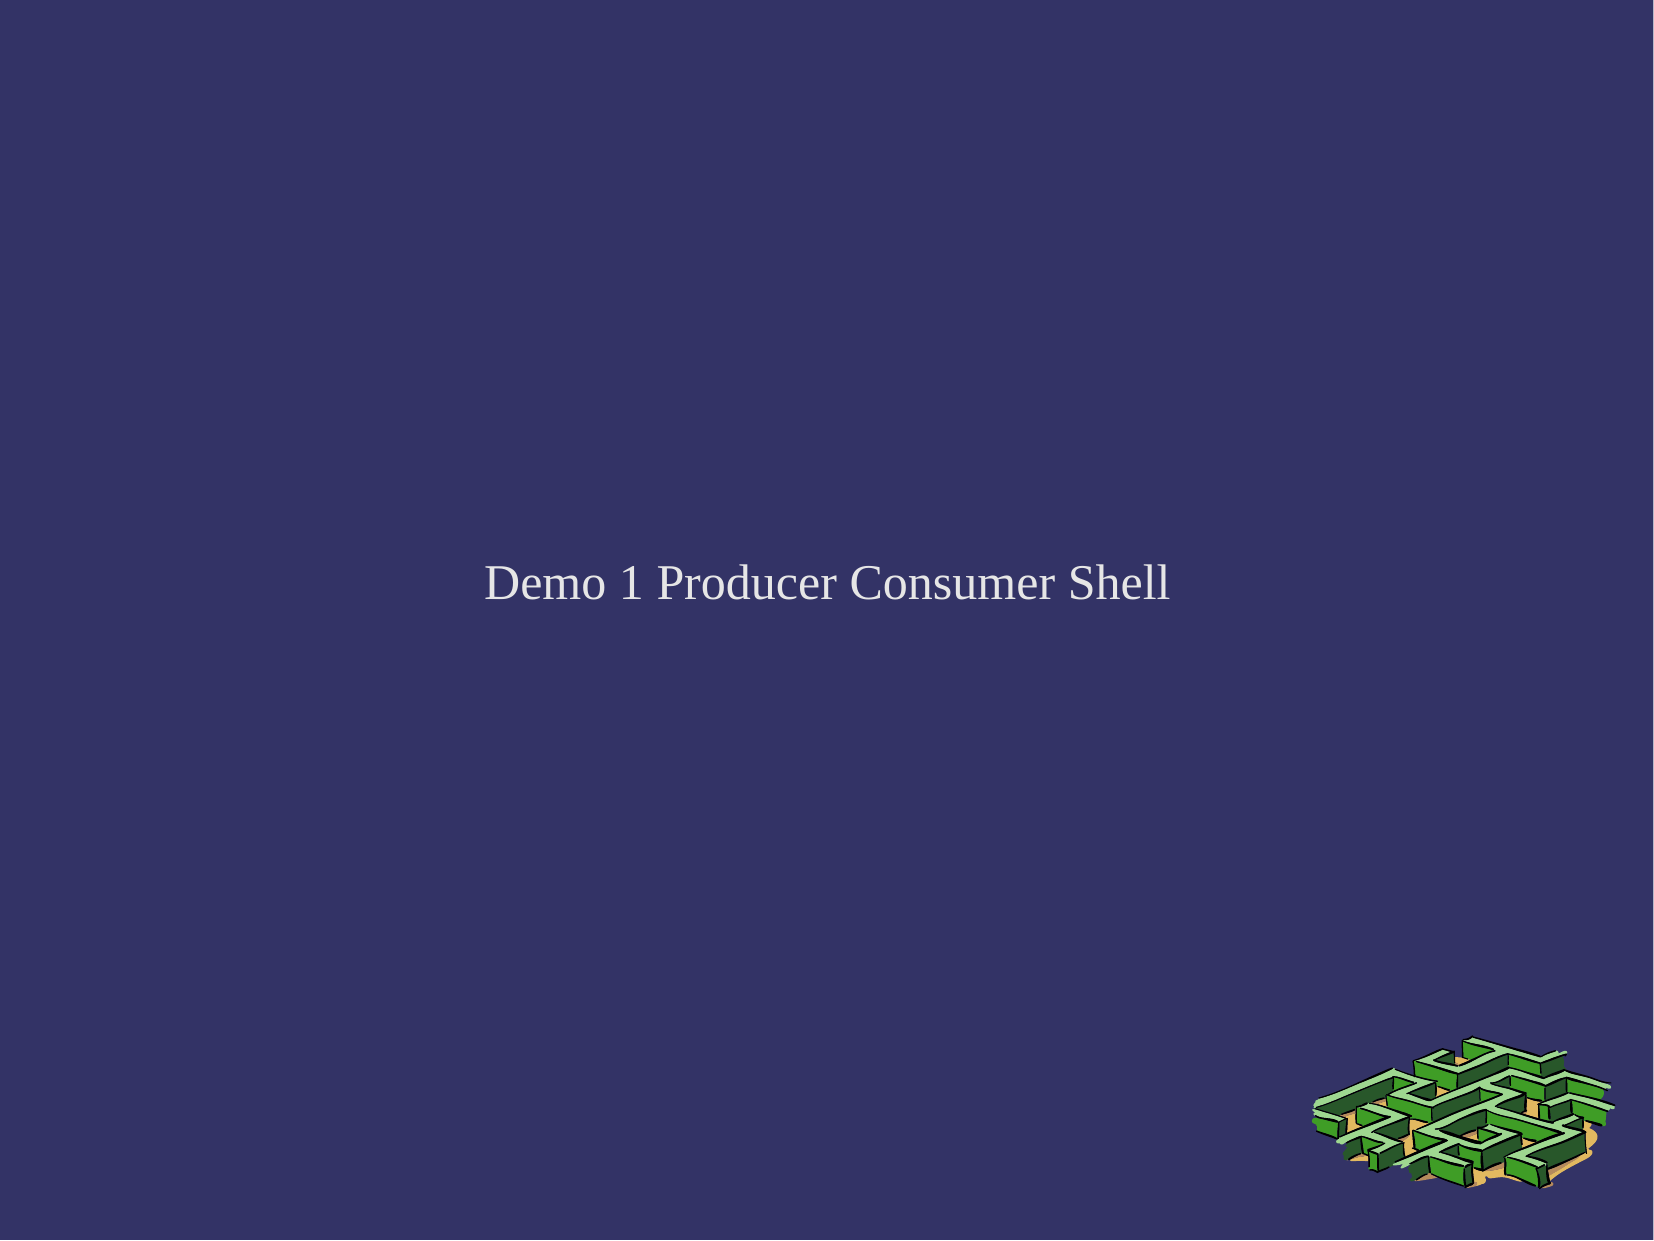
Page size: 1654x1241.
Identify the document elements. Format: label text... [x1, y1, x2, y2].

subtitle Demo 1 Producer Consumer Shell [121, 19, 1534, 1147]
